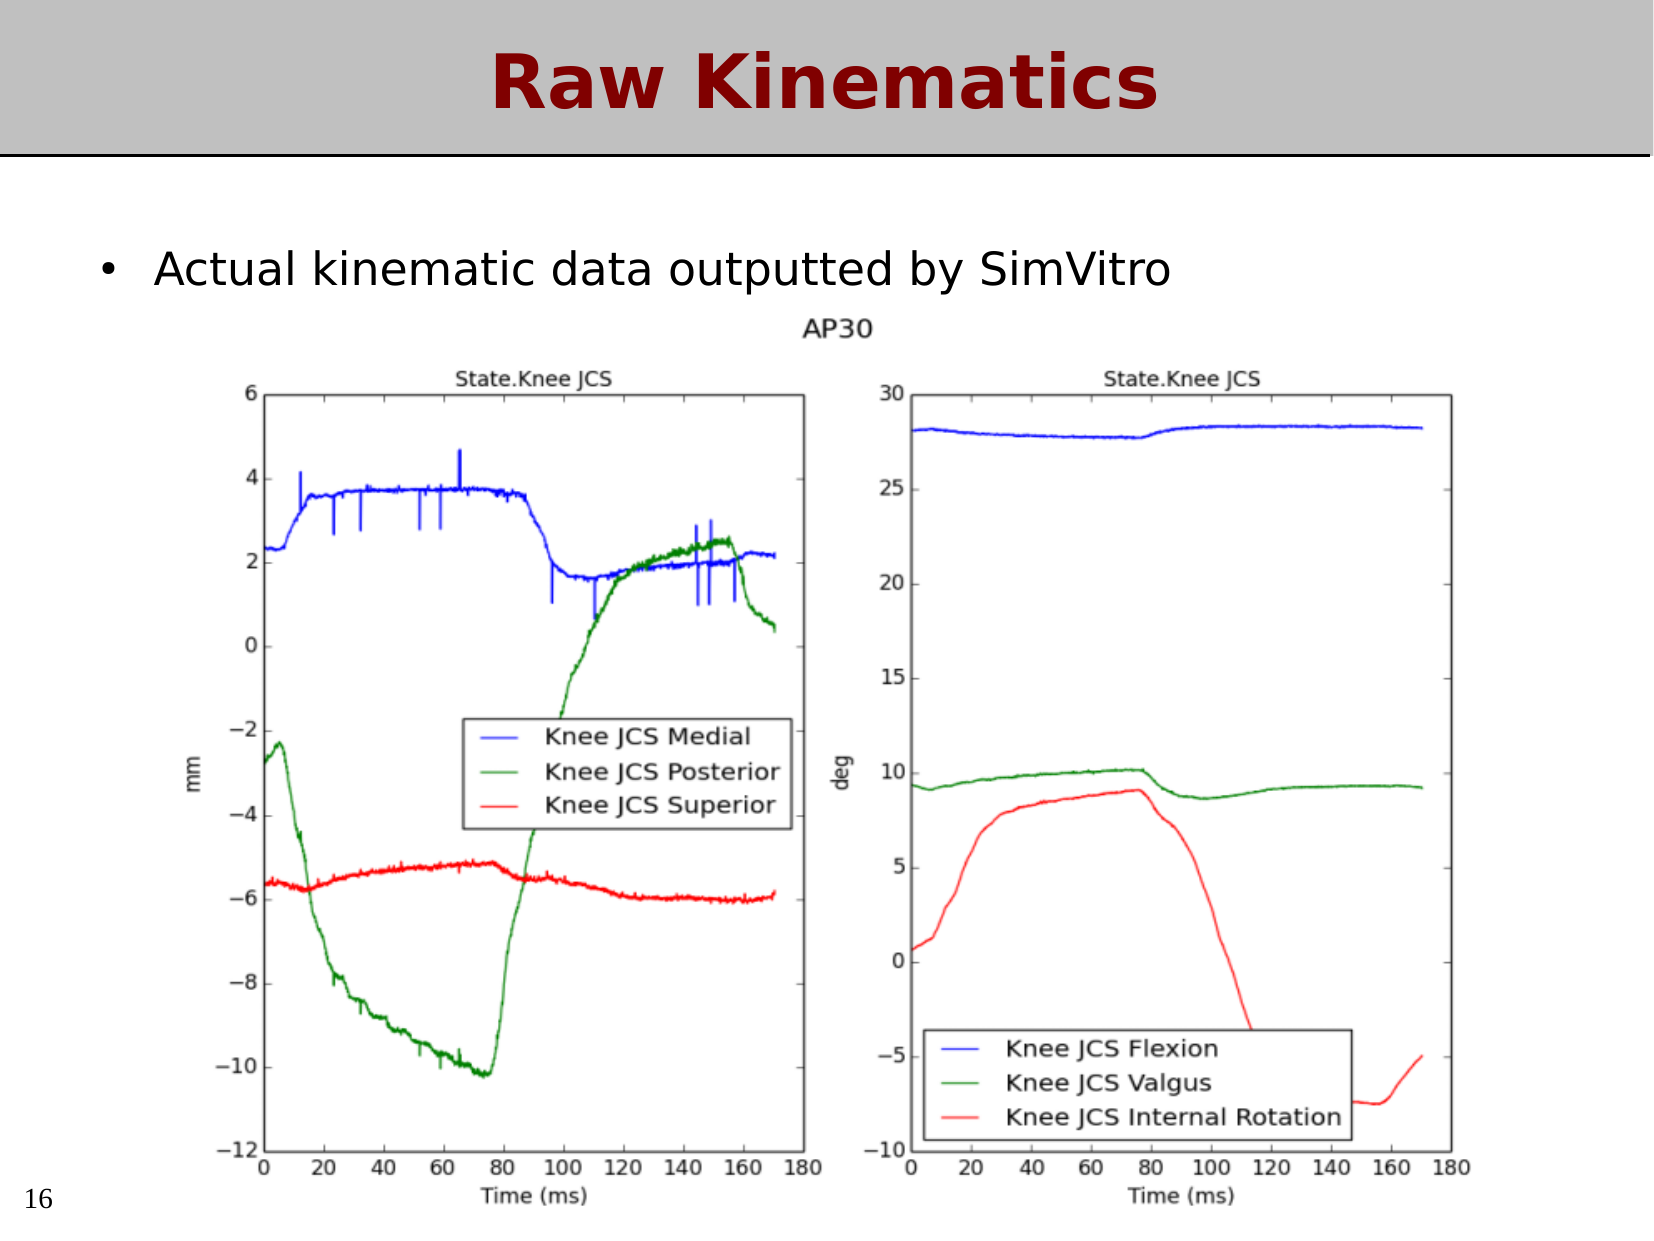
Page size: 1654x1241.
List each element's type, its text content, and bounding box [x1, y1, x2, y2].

text_box Raw Kinematics [0, 31, 1651, 134]
text_box [0, 0, 1654, 156]
picture [129, 311, 1525, 1226]
list Actual kinematic data outputted by SimVitro [82, 242, 1571, 963]
